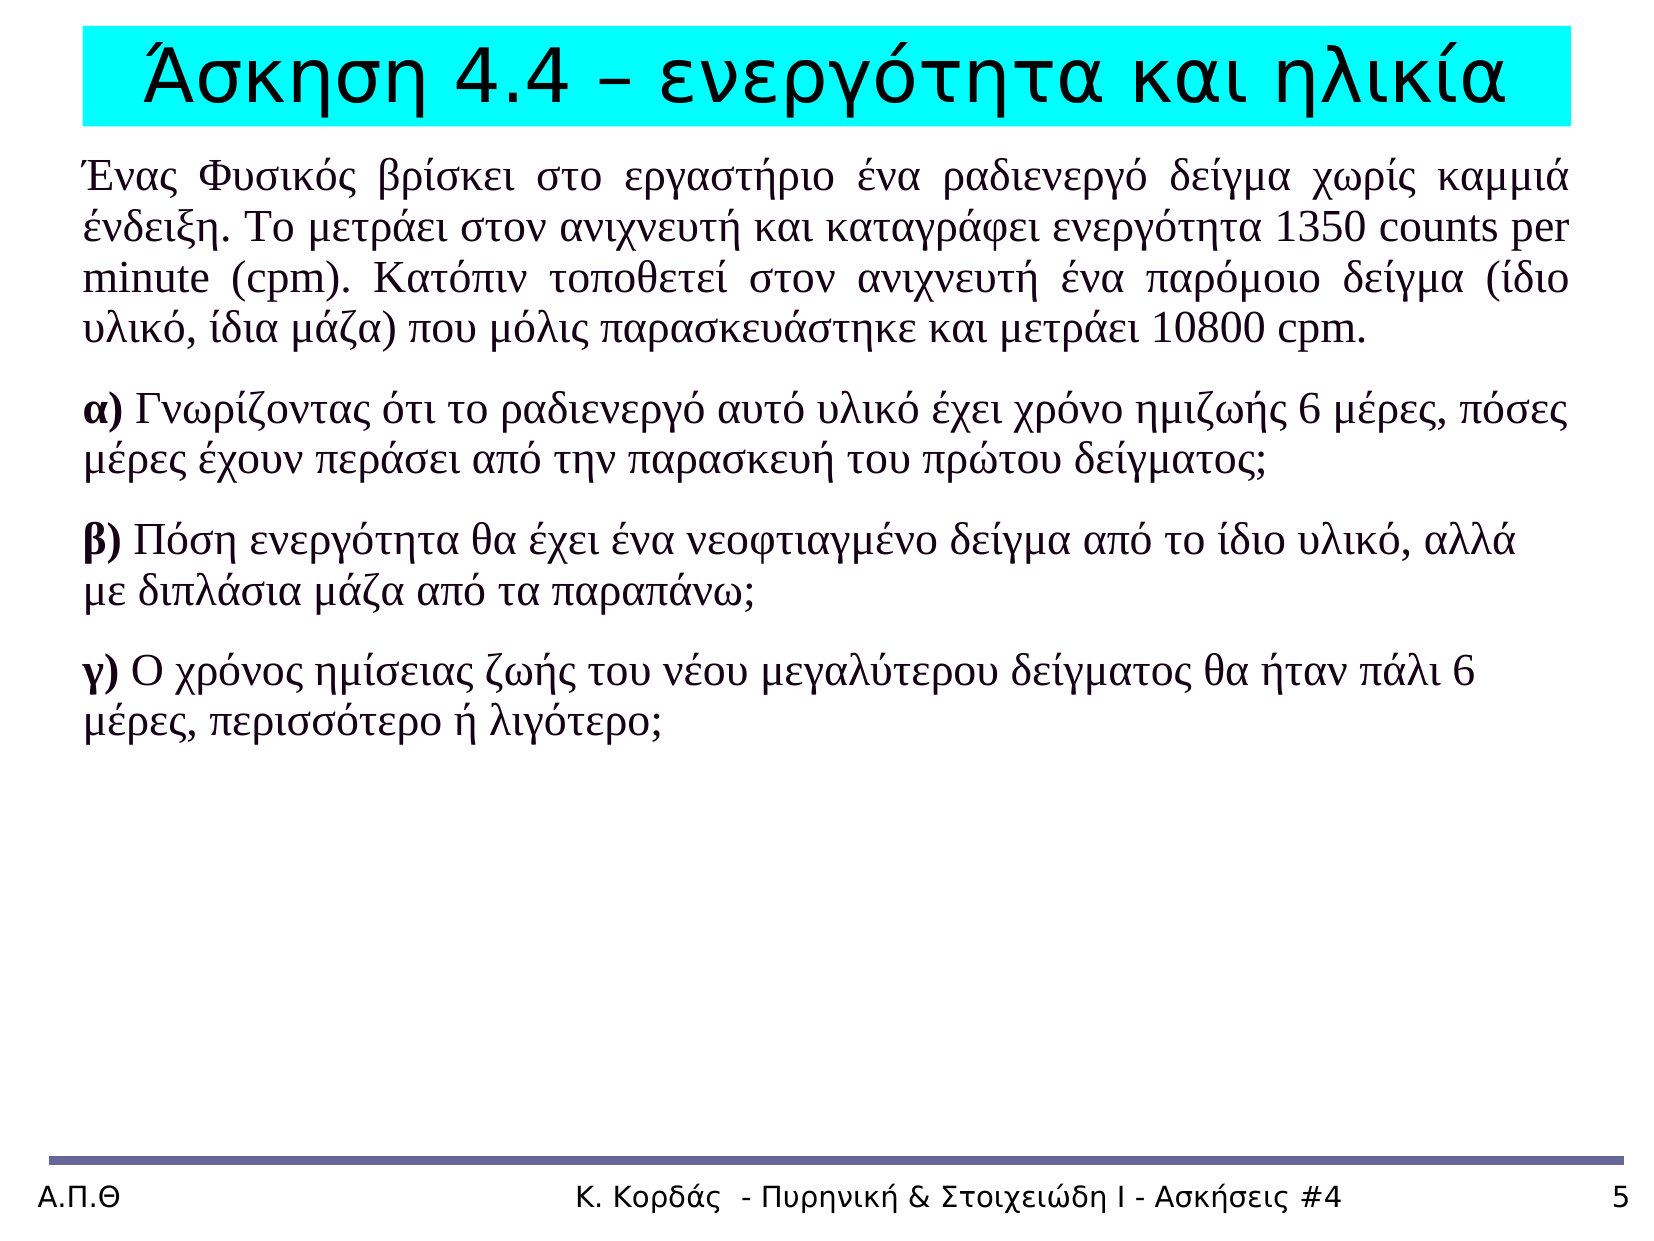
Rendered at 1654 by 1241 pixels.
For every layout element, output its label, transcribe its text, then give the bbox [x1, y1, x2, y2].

list Ένας Φυσικός βρίσκει στο εργαστήριο ένα ραδιενεργό δείγμα χωρίς καμμιά ένδειξη. Το μετράει στον ανιχνευτή και καταγράφει ενεργότητα 1350 counts per minute (cpm). Κατόπιν τοποθετεί στον ανιχνευτή ένα παρόμοιο δείγμα (ίδιο υλικό, ίδια μάζα) που μόλις παρασκευάστηκε και μετράει 10800 cpm. α) Γνωρίζοντας ότι το ραδιενεργό αυτό υλικό έχει χρόνο ημιζωής 6 μέρες, πόσες μέρες έχουν περάσει από την παρασκευή του πρώτου δείγματος; β) Πόση ενεργότητα θα έχει ένα νεοφτιαγμένο δείγμα από το ίδιο υλικό, αλλά με διπλάσια μάζα από τα παραπάνω; γ) Ο χρόνος ημίσειας ζωής του νέου μεγαλύτερου δείγματος θα ήταν πάλι 6 μέρες, περισσότερο ή λιγότερο; [82, 150, 1571, 1127]
title Άσκηση 4.4 – ενεργότητα και ηλικία [82, 25, 1571, 127]
